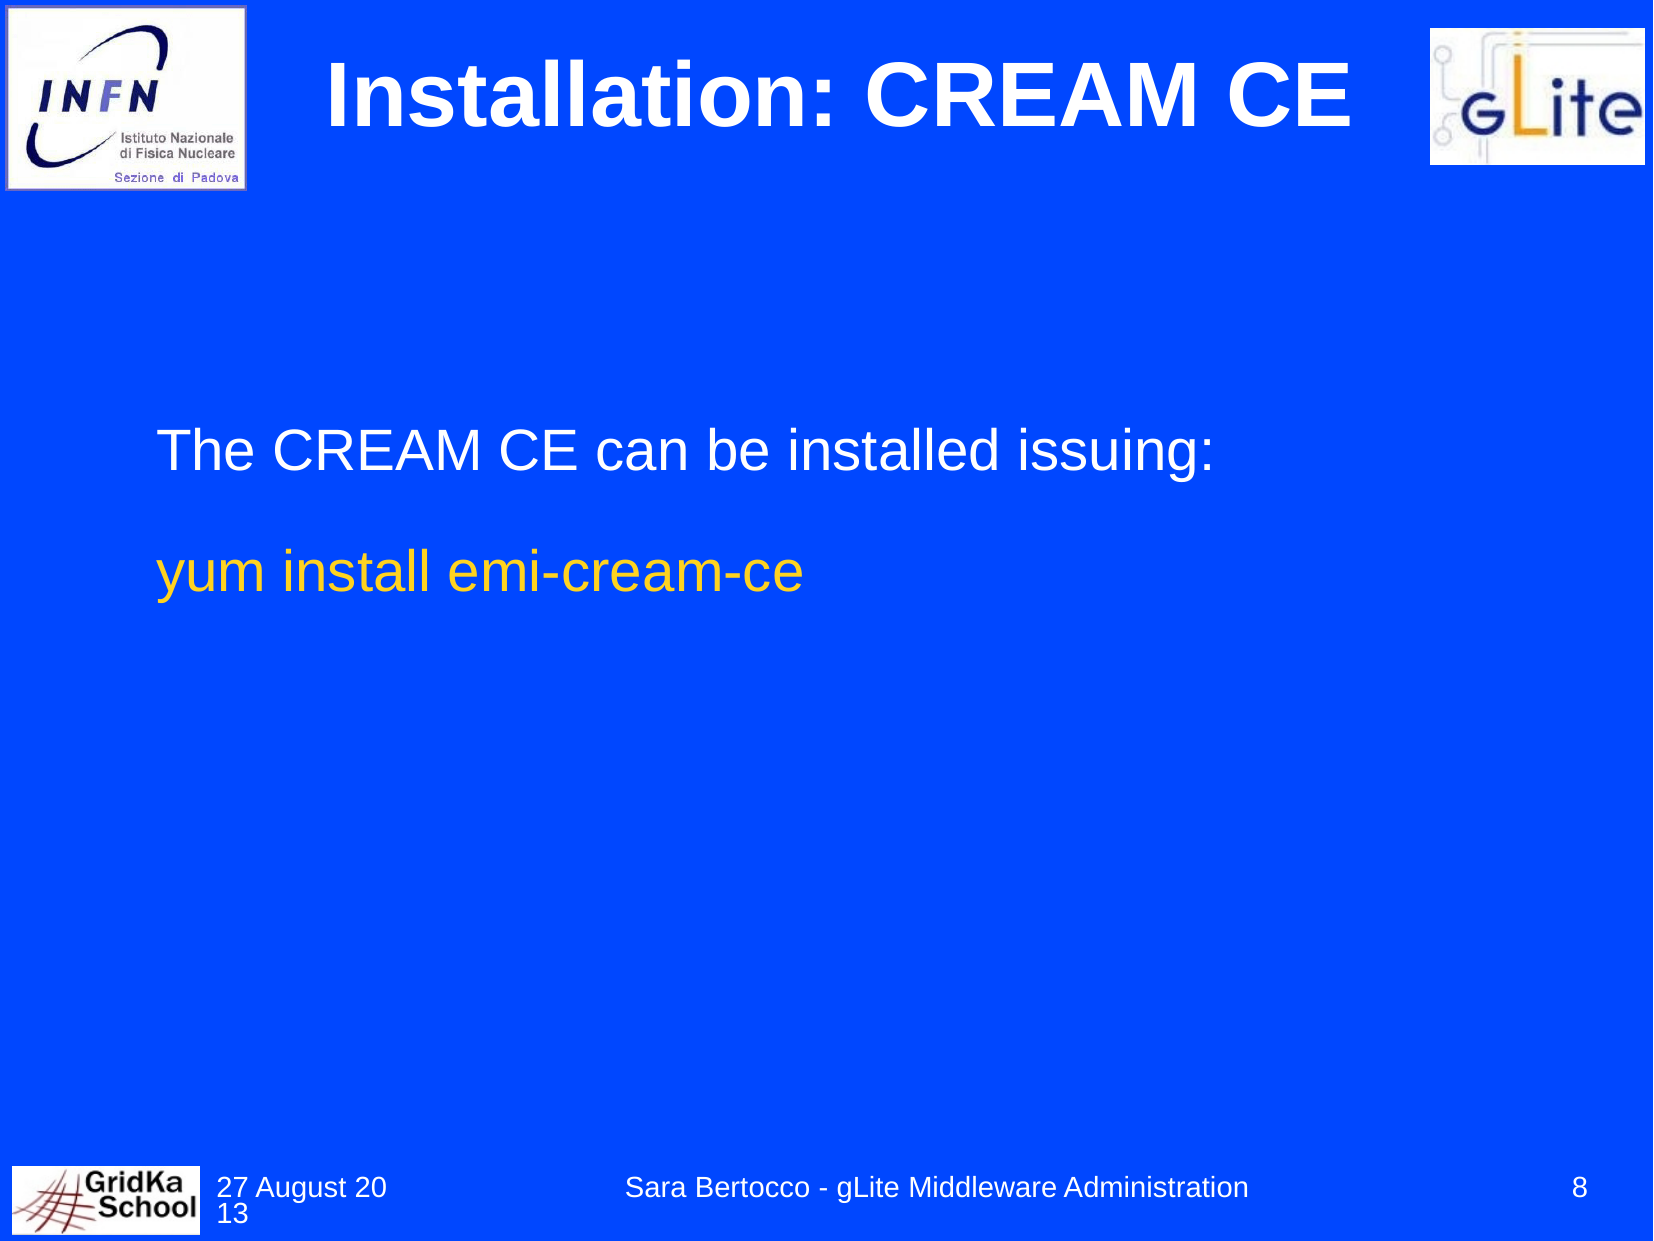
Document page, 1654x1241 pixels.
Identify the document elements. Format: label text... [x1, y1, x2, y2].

picture [1430, 28, 1645, 165]
text_box The CREAM CE can be installed issuing: yum install emi-cream-ce [105, 410, 1522, 966]
picture [5, 5, 247, 191]
picture [12, 1166, 200, 1235]
title Installation: CREAM CE [12, 2, 1636, 188]
